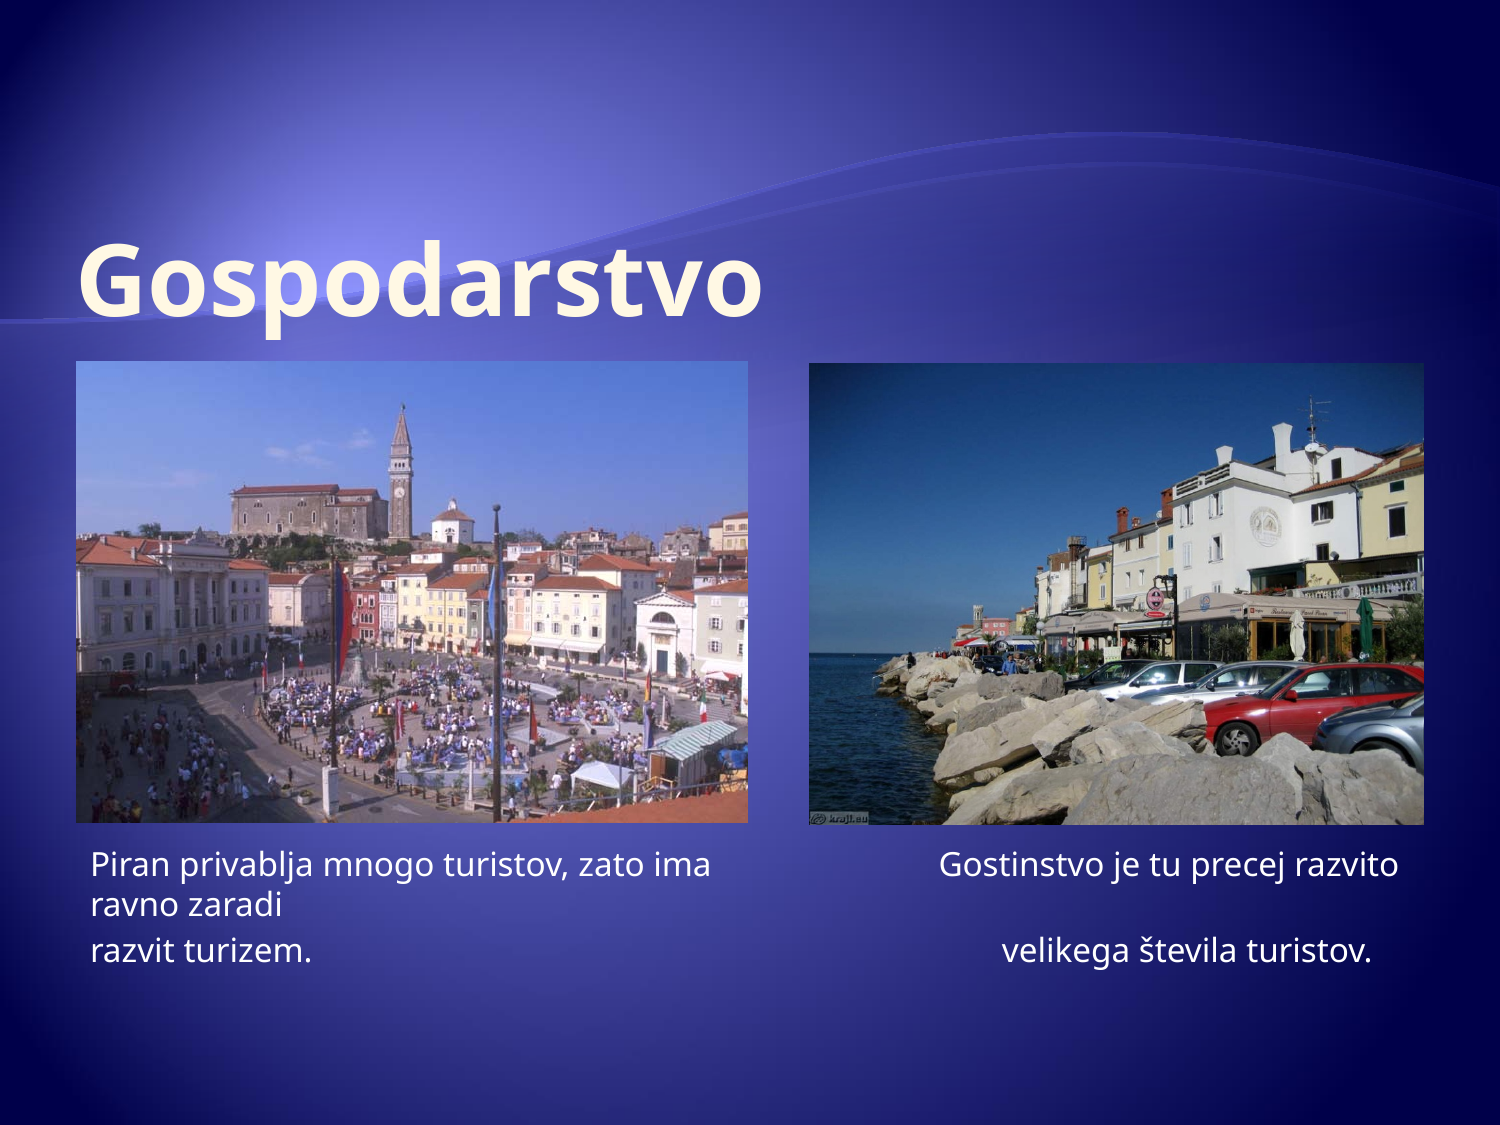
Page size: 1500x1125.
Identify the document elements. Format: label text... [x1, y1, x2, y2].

picture [76, 361, 748, 823]
picture [0, 0, 1500, 1125]
title Gospodarstvo [75, 87, 1425, 338]
picture [809, 363, 1424, 825]
list Piran privablja mnogo turistov, zato ima Gostinstvo je tu precej razvito ravno zaradi razvit turizem. velikega števila turistov. [75, 357, 1425, 1033]
